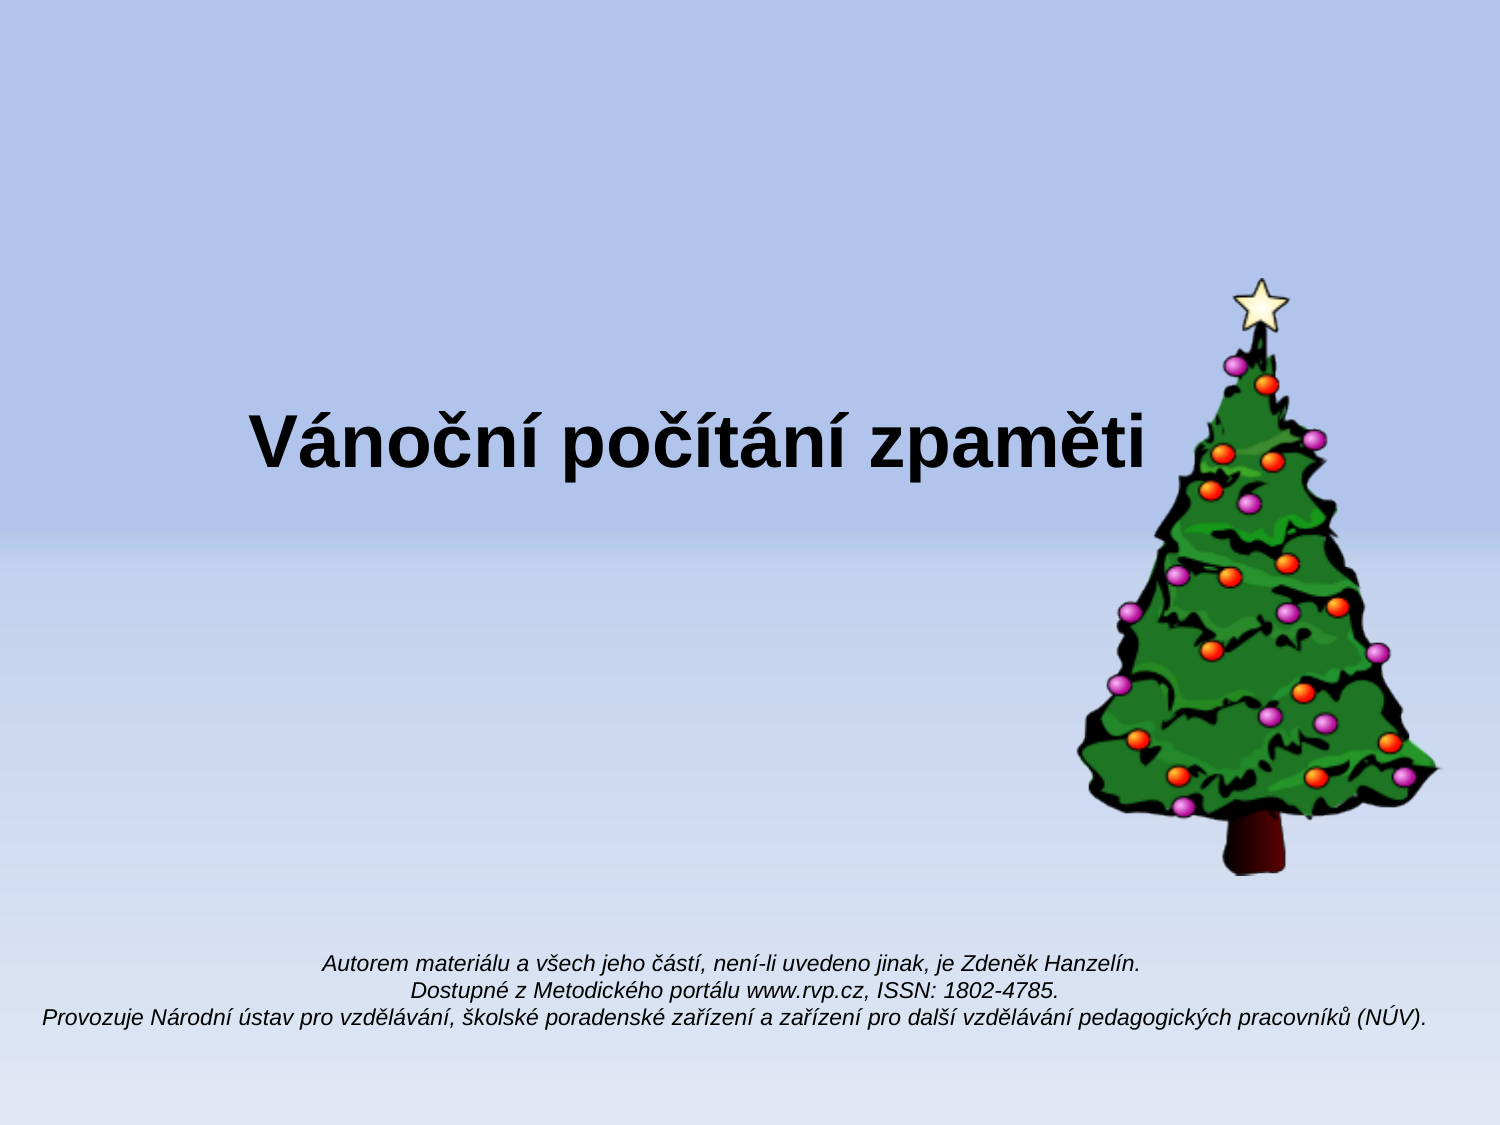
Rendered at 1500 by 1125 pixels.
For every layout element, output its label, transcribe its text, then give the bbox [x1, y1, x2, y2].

text_box Vánoční počítání zpaměti [233, 385, 1045, 491]
picture [0, 0, 1500, 1125]
text_box Autorem materiálu a všech jeho částí, není-li uvedeno jinak, je Zdeněk Hanzelín. Dostupné z Metodického portálu www.rvp.cz, ISSN: 1802-4785. Provozuje Národní ústav pro vzdělávání, školské poradenské zařízení a zařízení pro další vzdělávání pedagogických pracovníků (NÚV). [0, 940, 1471, 1039]
